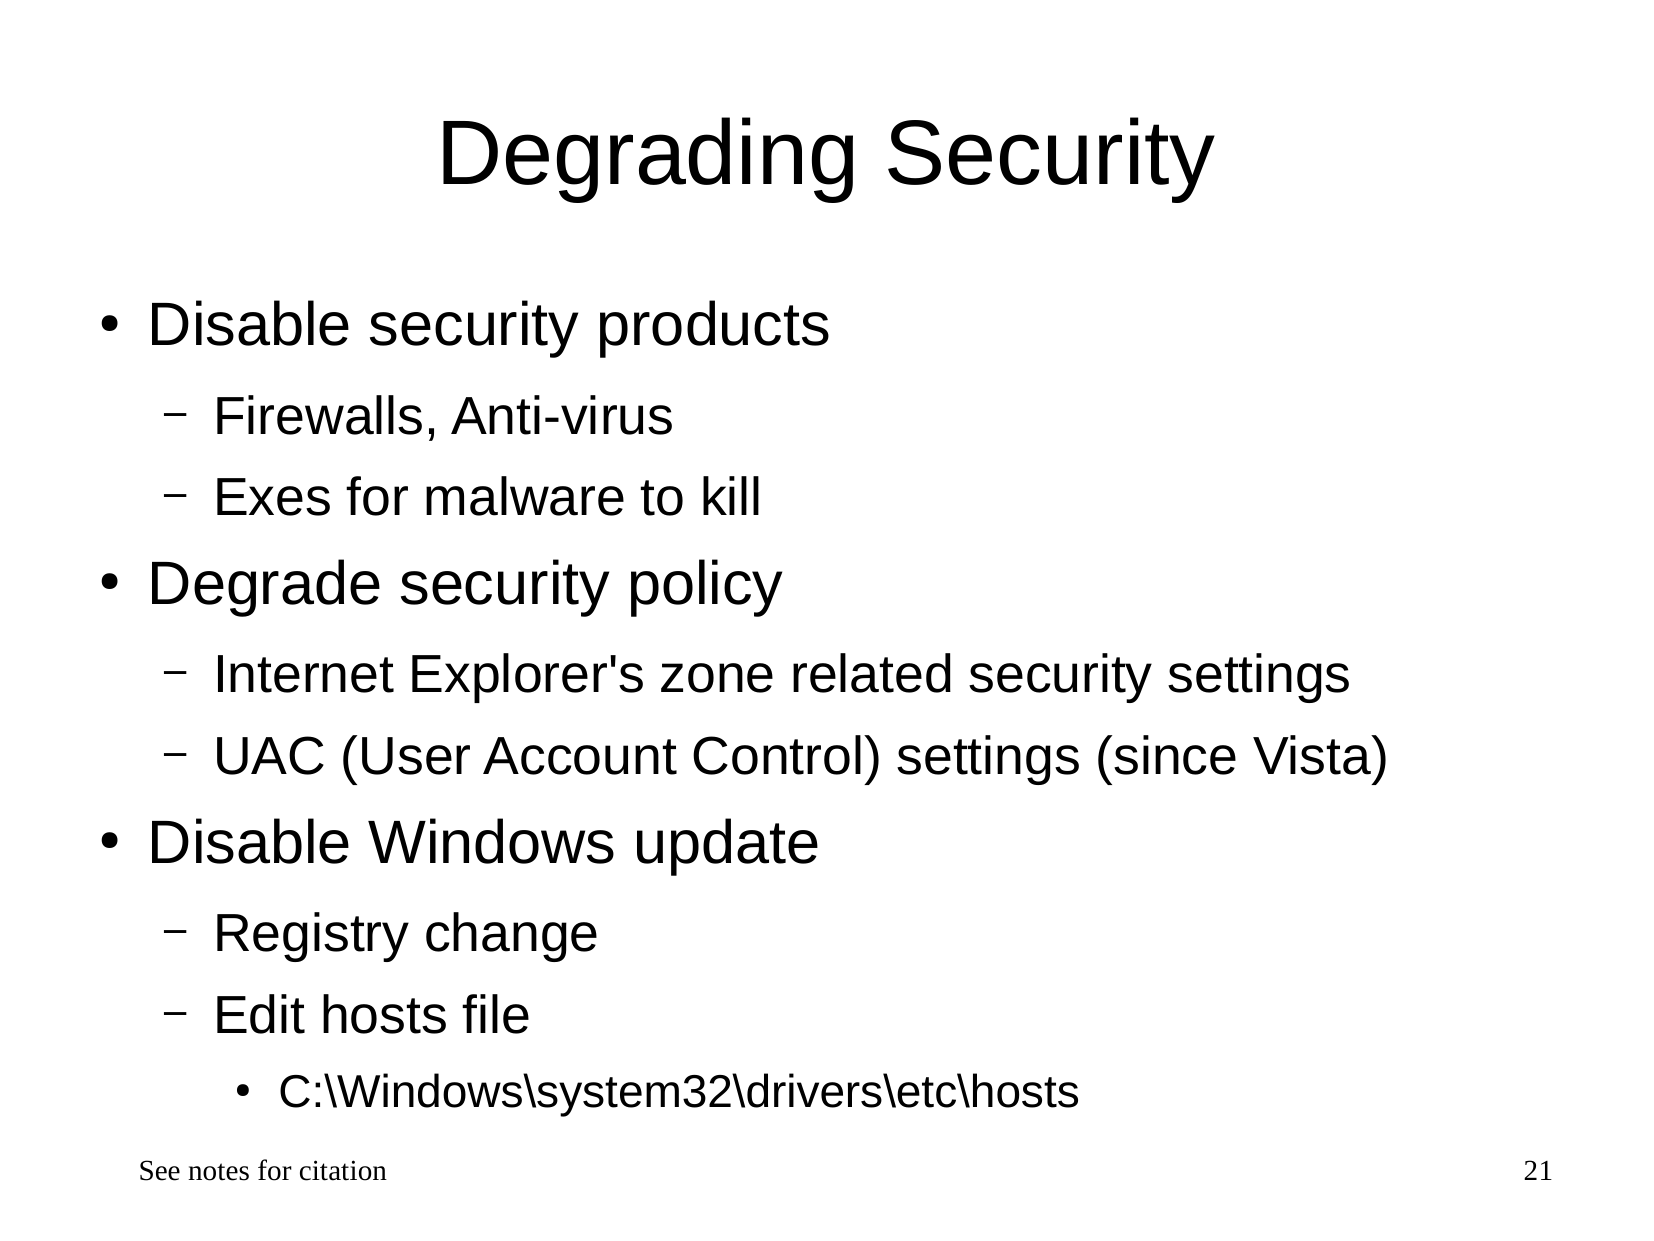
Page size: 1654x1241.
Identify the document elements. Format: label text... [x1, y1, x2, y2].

title Degrading Security [82, 49, 1571, 257]
list Disable security products Firewalls, Anti-virus Exes for malware to kill Degrade security policy Internet Explorer's zone related security settings UAC (User Account Control) settings (since Vista) Disable Windows update Registry change Edit hosts file C:\Windows\system32\drivers\etc\hosts [82, 290, 1576, 1126]
